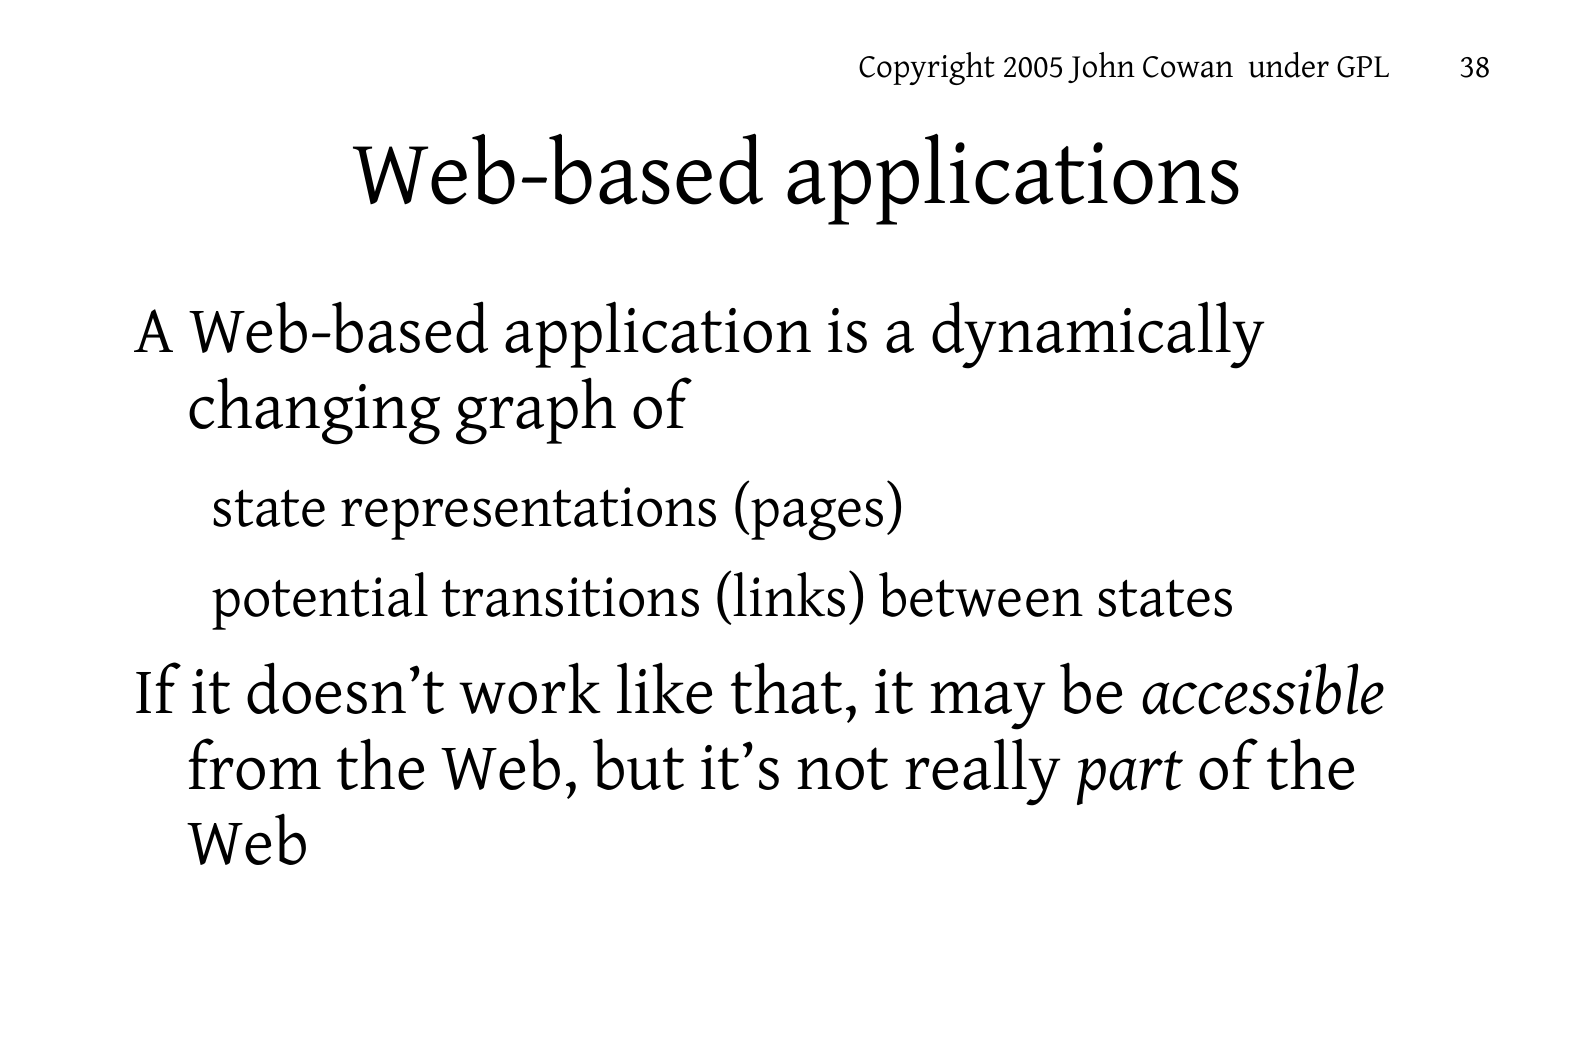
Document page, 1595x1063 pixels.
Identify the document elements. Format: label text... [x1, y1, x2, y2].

list A Web-based application is a dynamically changing graph of state representations (pages) potential transitions (links) between states If it doesn’t work like that, it may be accessible from the Web, but it’s not really part of the Web [117, 295, 1479, 1027]
title Web-based applications [117, 88, 1479, 266]
